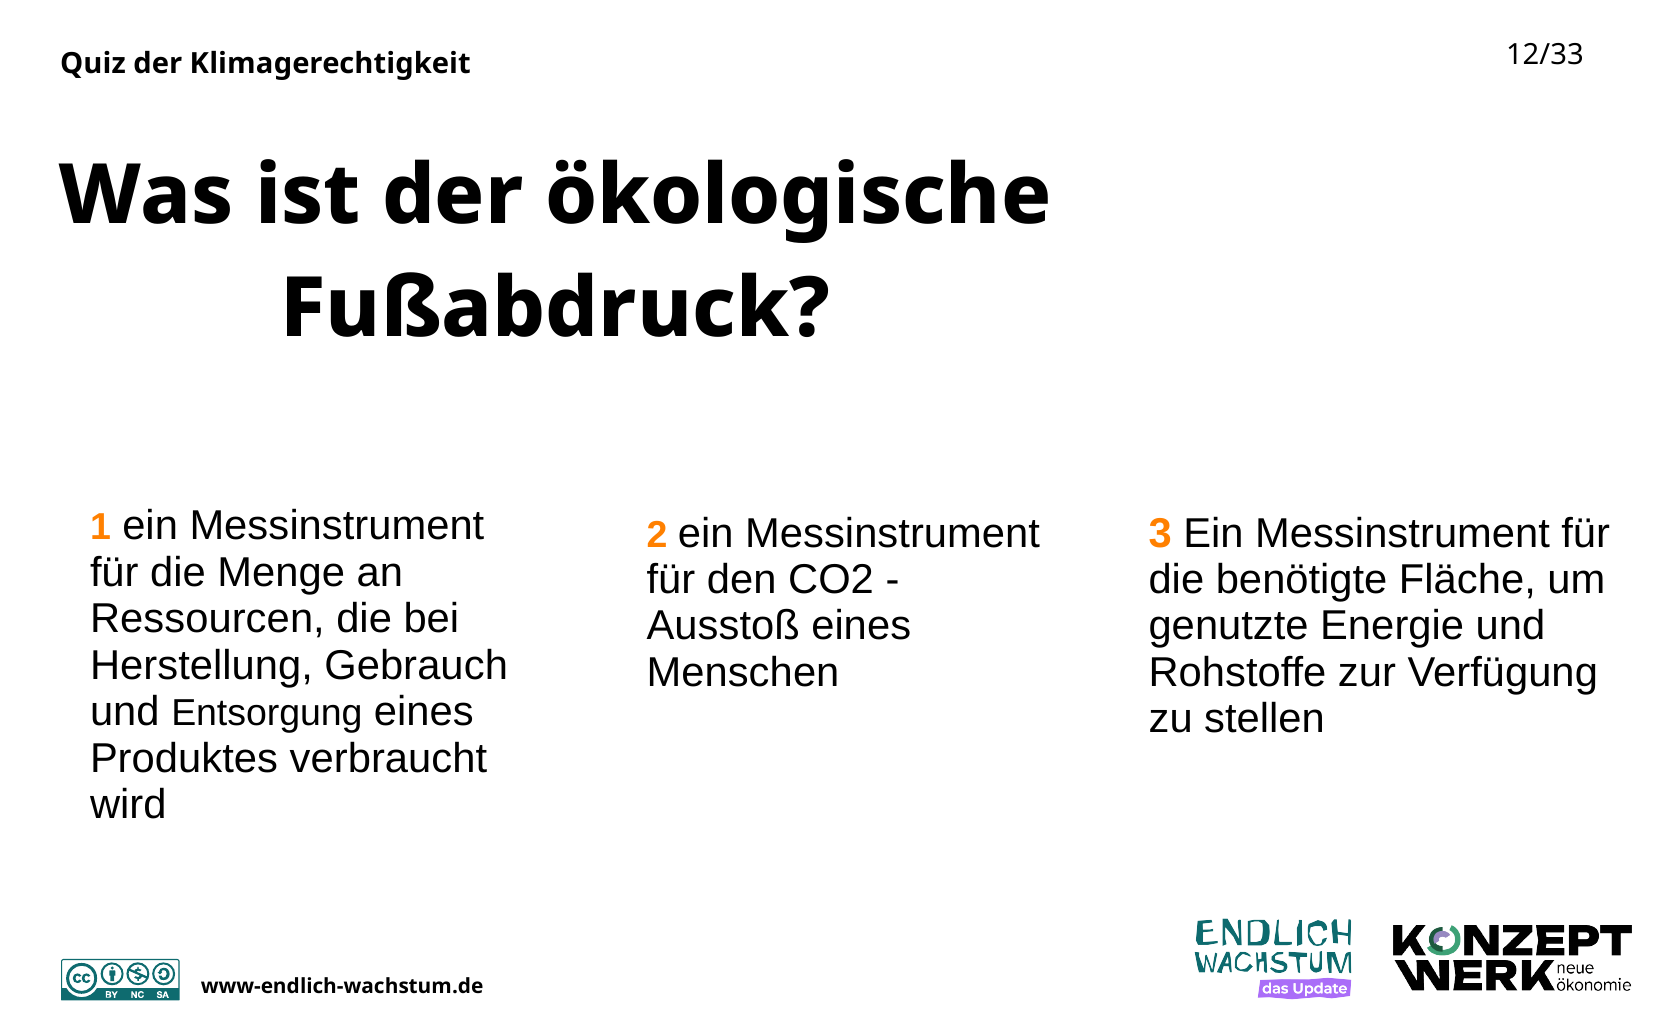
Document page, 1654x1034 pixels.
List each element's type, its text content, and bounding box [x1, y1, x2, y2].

picture [1387, 917, 1636, 997]
text_box 3 Ein Messinstrument für die benötigte Fläche, um genutzte Energie und Rohstoffe zur Verfügung zu stellen [1062, 501, 1632, 889]
text_box 2 ein Messinstrument für den CO2 -Ausstoß eines Menschen [561, 501, 1058, 775]
title Was ist der ökologische Fußabdruck? [59, 134, 1595, 508]
text_box 1 ein Messinstrument für die Menge an Ressourcen, die bei Herstellung, Gebrauch und Entsorgung eines Produktes verbraucht wird [4, 494, 547, 882]
picture [1176, 900, 1374, 1011]
